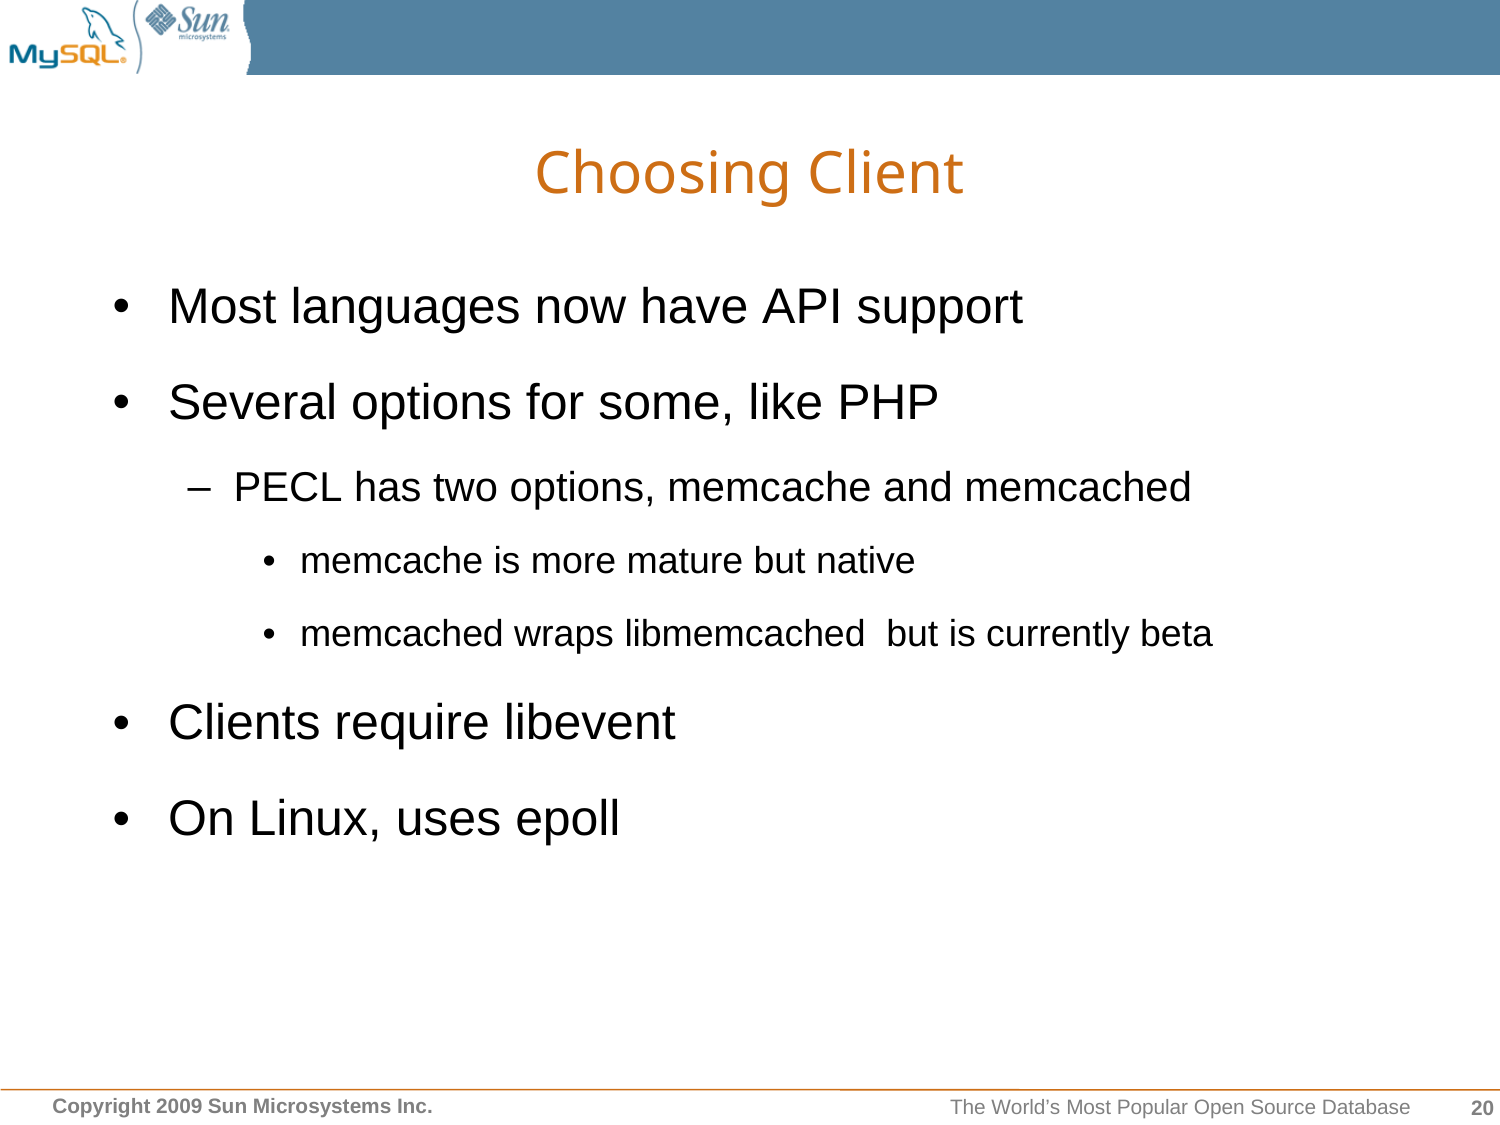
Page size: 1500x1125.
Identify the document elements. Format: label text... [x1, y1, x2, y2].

list Most languages now have API support Several options for some, like PHP PECL has two options, memcache and memcached memcache is more mature but native memcached wraps libmemcached but is currently beta Clients require libevent On Linux, uses epoll [112, 249, 1387, 1113]
picture [0, 0, 1500, 75]
title Choosing Client [0, 87, 1500, 225]
